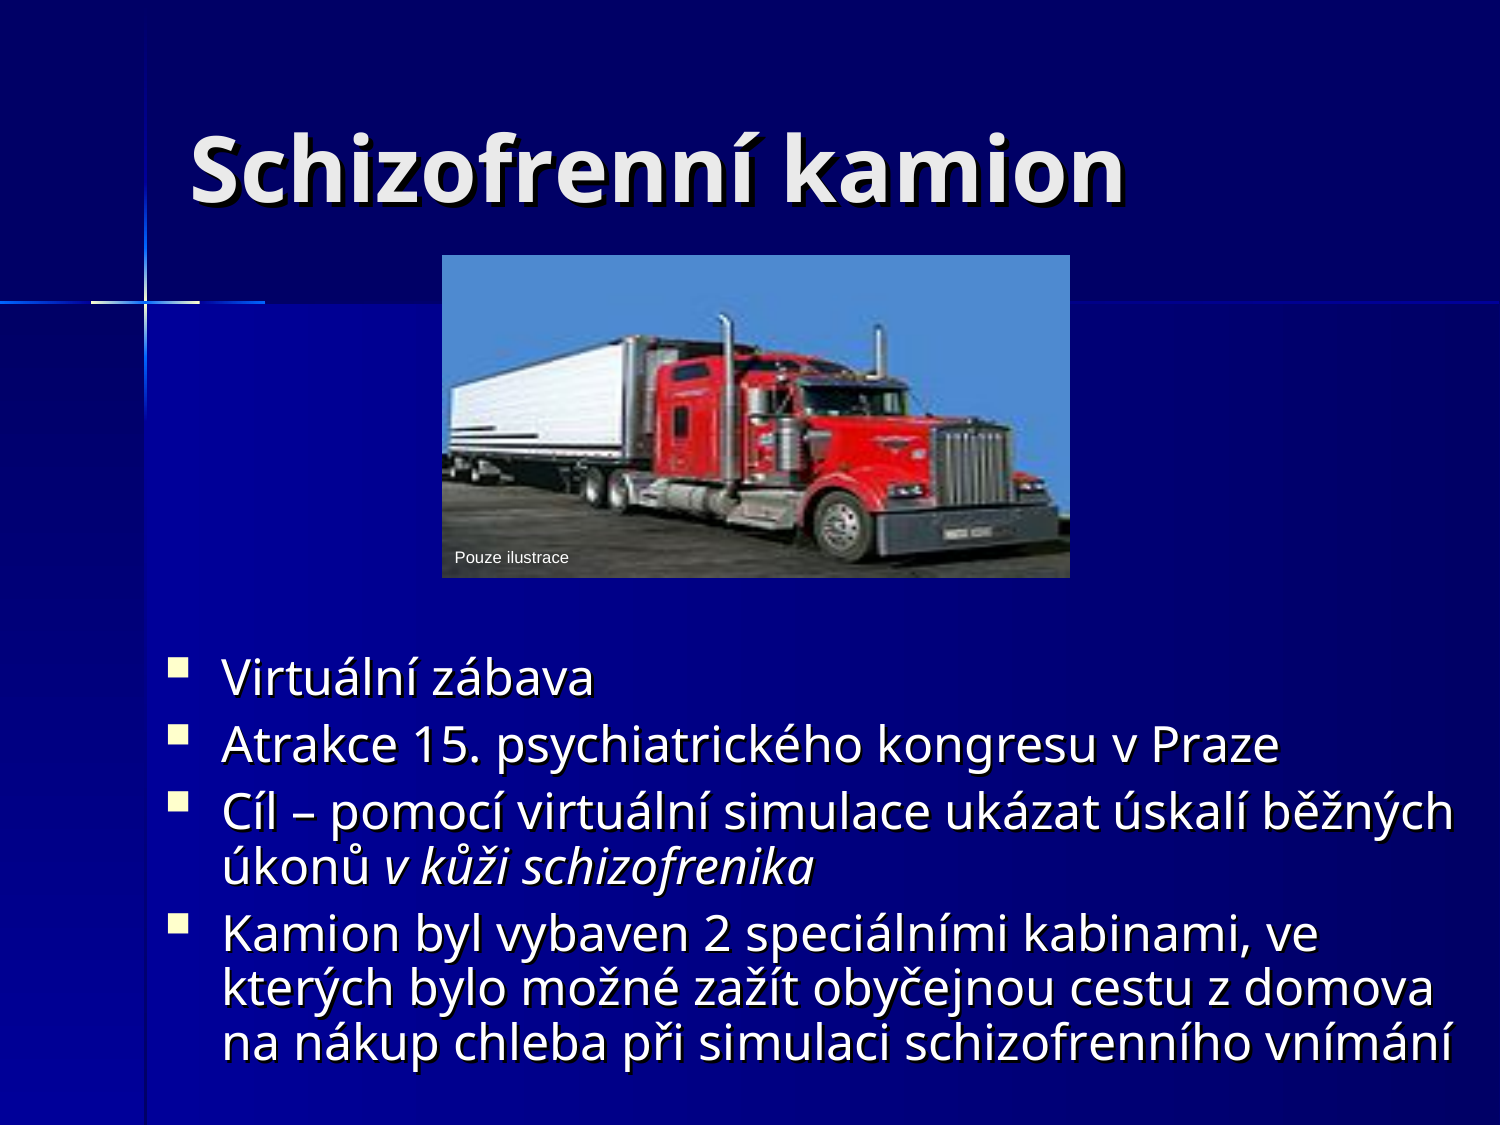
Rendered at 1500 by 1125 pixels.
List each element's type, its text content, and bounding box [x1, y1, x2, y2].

title Schizofrenní kamion [174, 49, 1413, 285]
list Virtuální zábava Atrakce 15. psychiatrického kongresu v Praze Cíl – pomocí virtuální simulace ukázat úskalí běžných úkonů v kůži schizofrenika Kamion byl vybaven 2 speciálními kabinami, ve kterých bylo možné zažít obyčejnou cestu z domova na nákup chleba při simulaci schizofrenního vnímání [150, 644, 1500, 1047]
text_box [442, 255, 1070, 578]
text_box Pouze ilustrace [439, 538, 585, 575]
